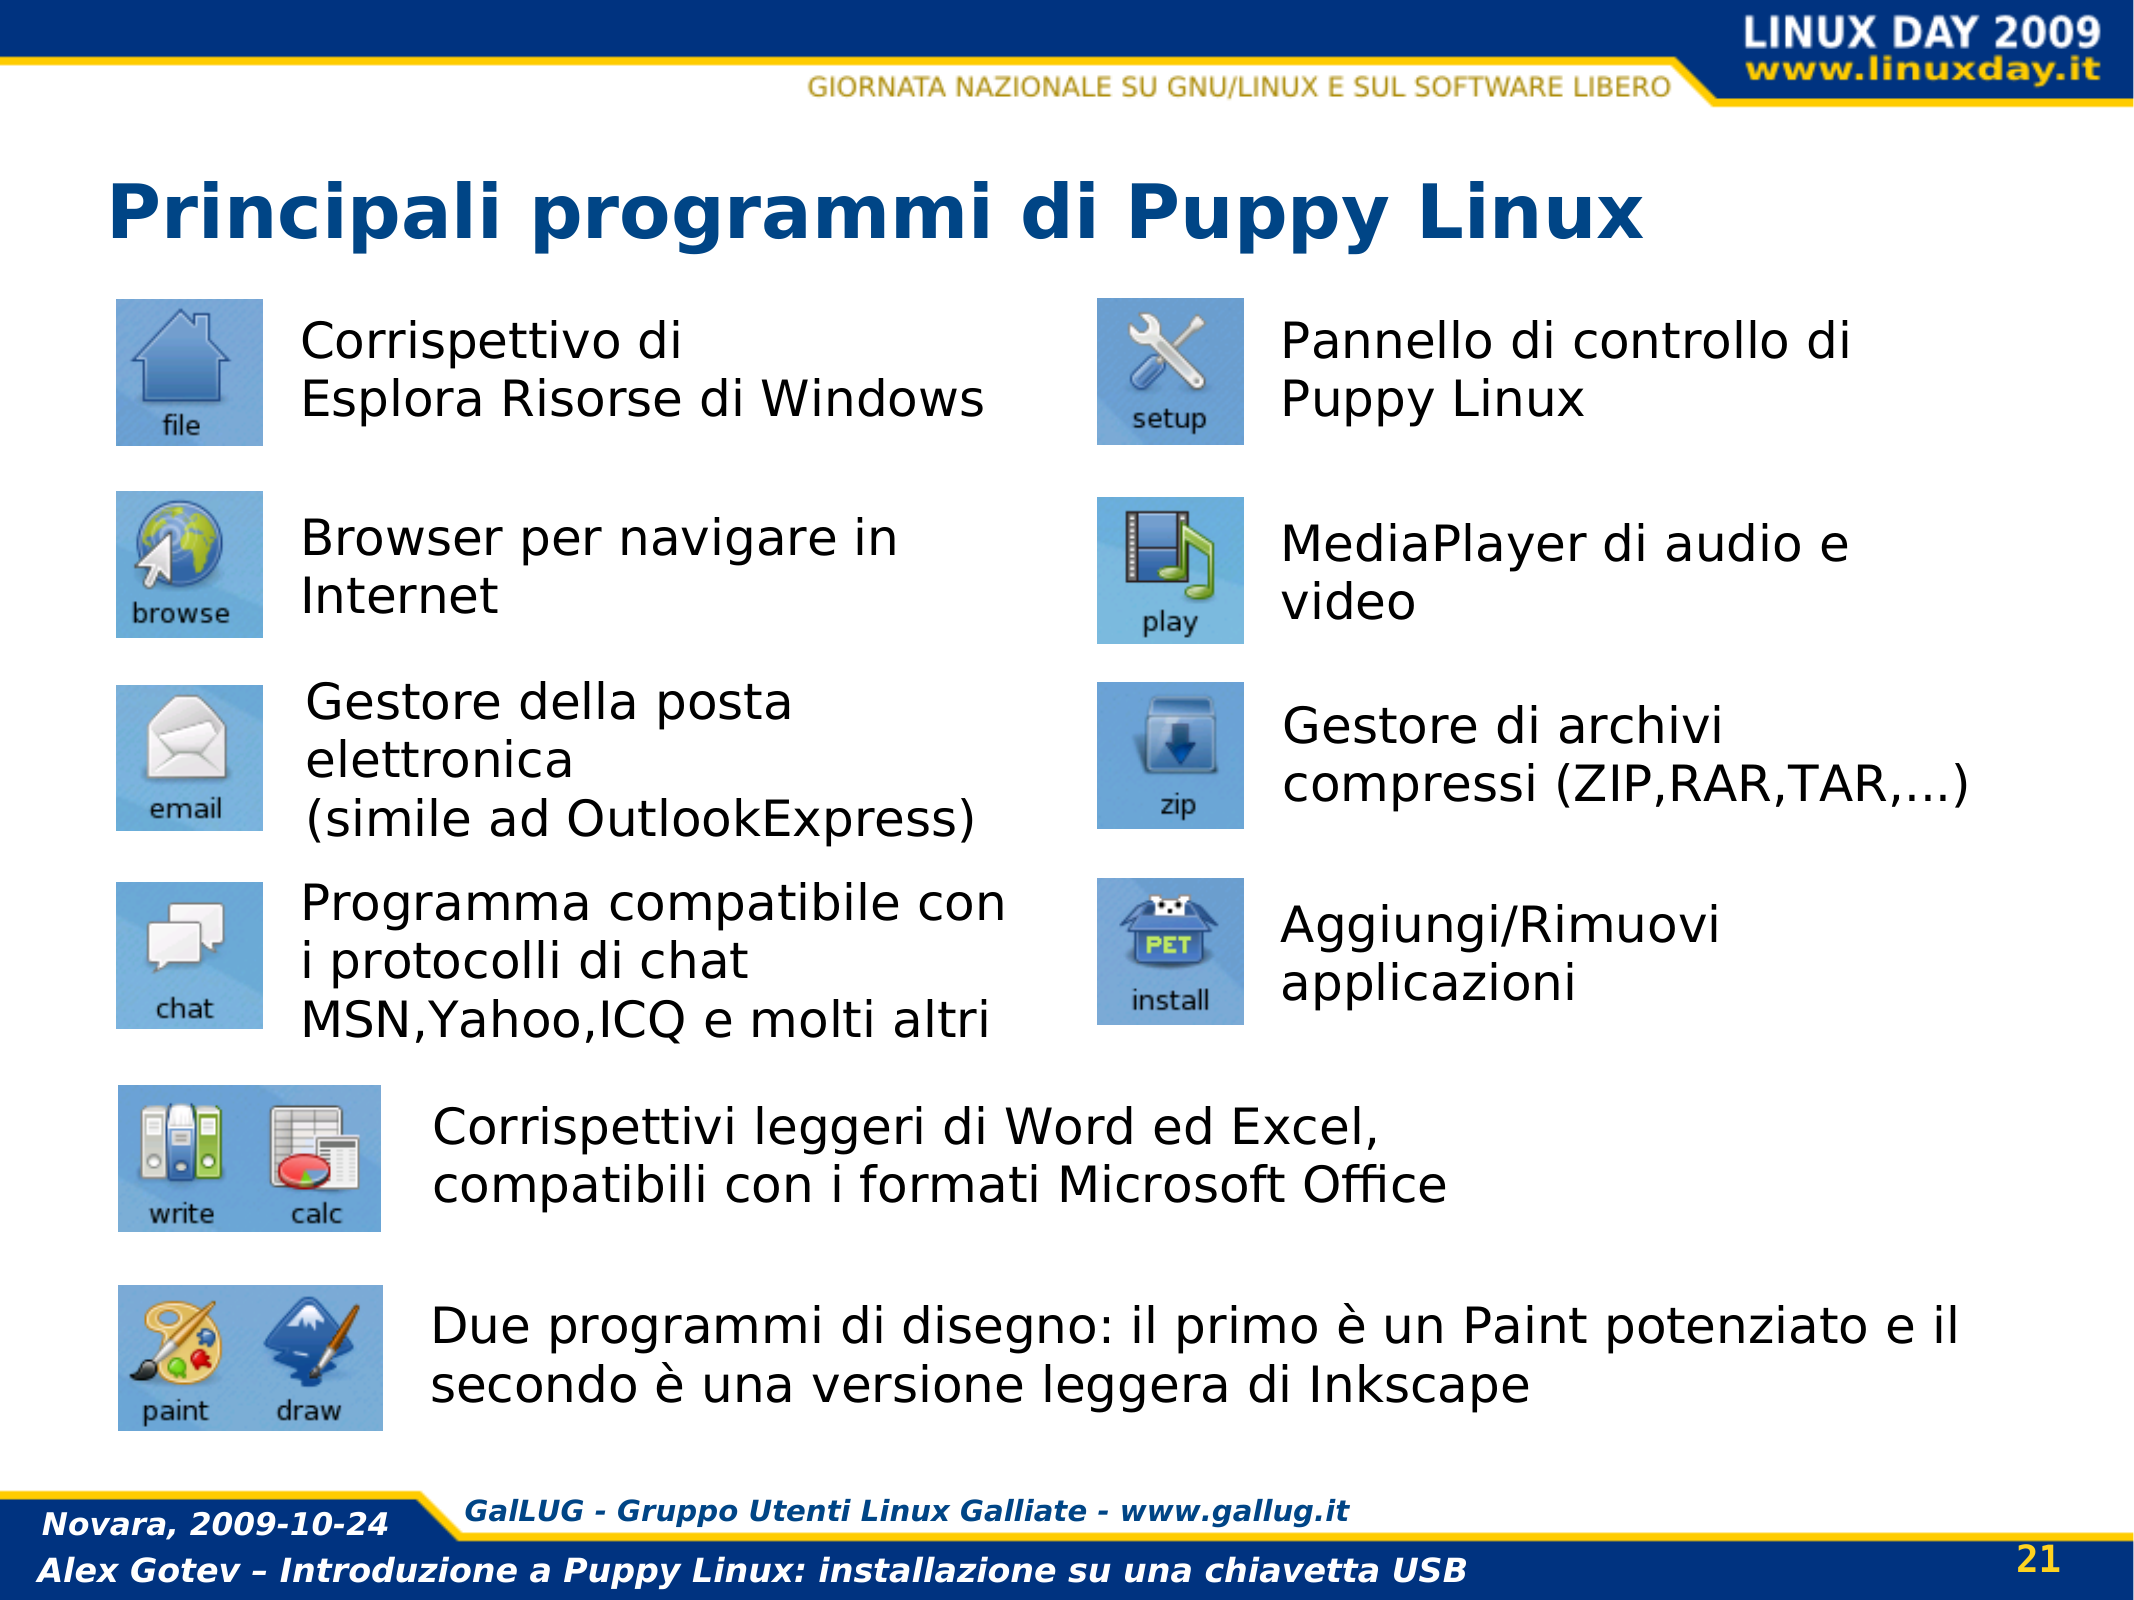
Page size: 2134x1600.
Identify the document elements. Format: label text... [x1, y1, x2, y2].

text_box Corrispettivo di Esplora Risorse di Windows [300, 311, 1013, 429]
text_box Pannello di controllo di Puppy Linux [1280, 311, 1994, 429]
text_box Gestore della posta elettronica (simile ad OutlookExpress) [305, 673, 1019, 848]
text_box Gestore di archivi compressi (ZIP,RAR,TAR,...) [1282, 696, 1996, 814]
picture [0, 0, 2134, 1600]
text_box MediaPlayer di audio e video [1280, 515, 1994, 632]
text_box Aggiungi/Rimuovi applicazioni [1280, 895, 1994, 1013]
text_box Due programmi di disegno: il primo è un Paint potenziato e il secondo è una versione leggera di Inkscape [430, 1297, 1988, 1415]
text_box Browser per navigare in Internet [300, 509, 1013, 626]
title Principali programmi di Puppy Linux [106, 159, 2080, 267]
text_box Programma compatibile con i protocolli di chat MSN,Yahoo,ICQ e molti altri [300, 874, 1013, 1050]
text_box Corrispettivi leggeri di Word ed Excel, compatibili con i formati Microsoft Office [432, 1098, 2026, 1215]
